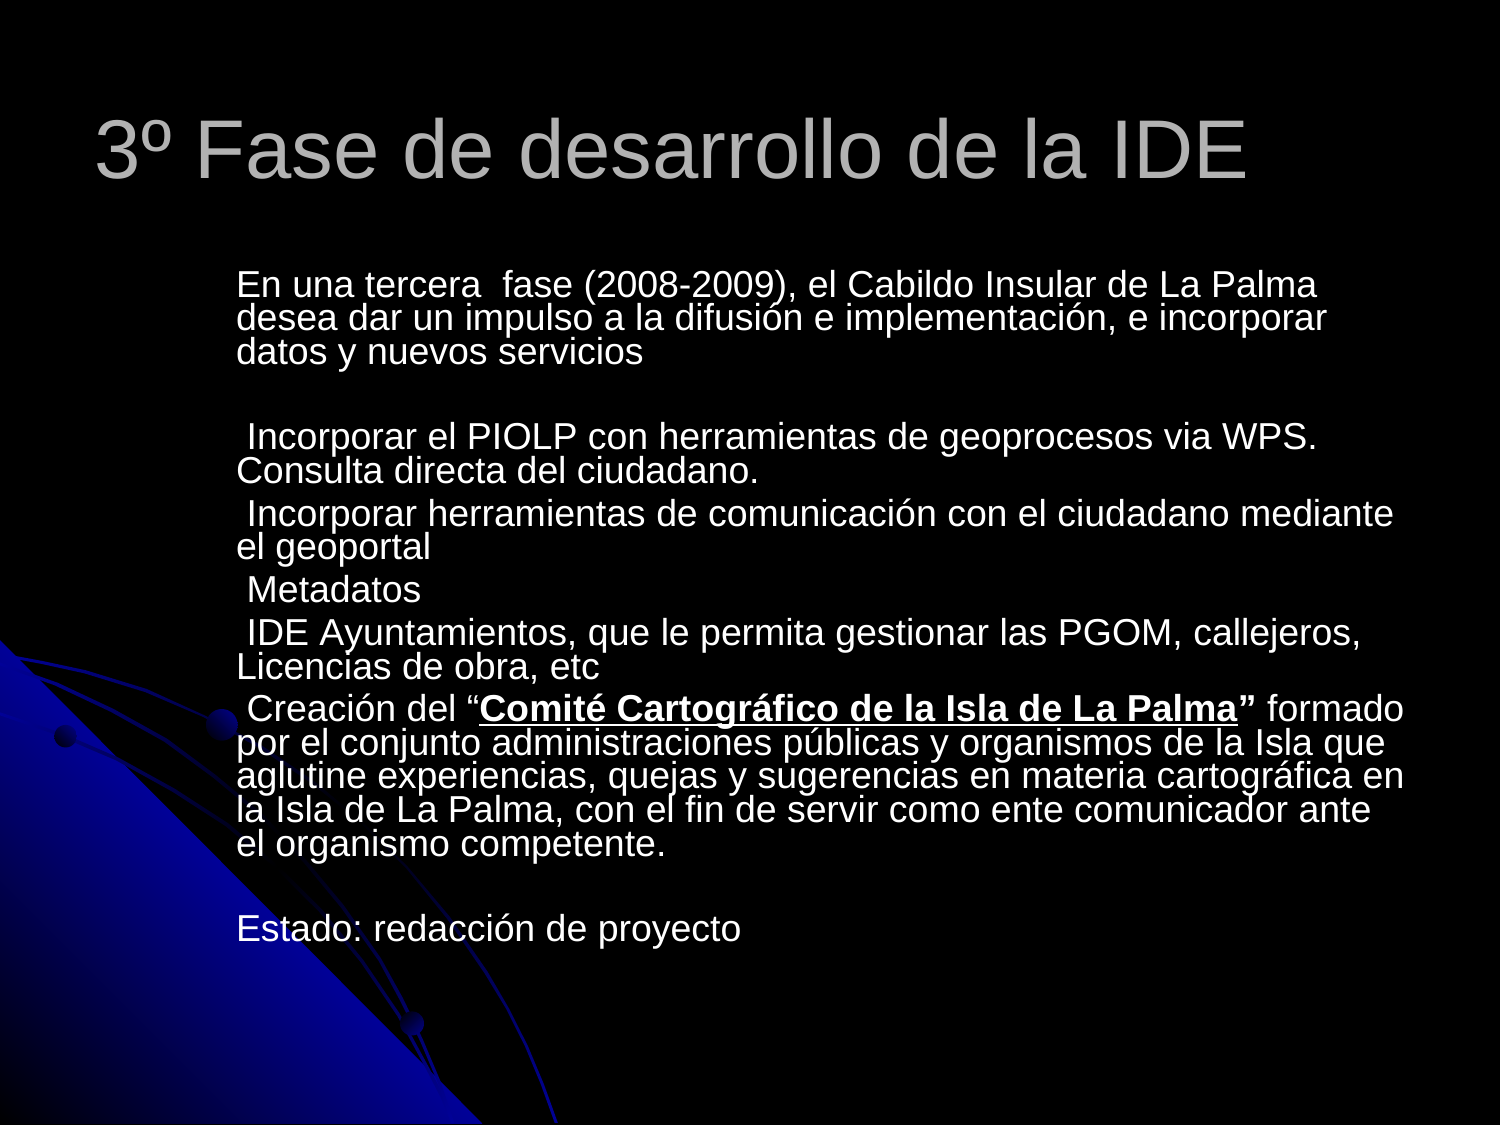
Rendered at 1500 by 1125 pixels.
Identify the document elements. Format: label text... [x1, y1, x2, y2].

title 3º Fase de desarrollo de la IDE [75, 56, 1270, 244]
list En una tercera fase (2008-2009), el Cabildo Insular de La Palma desea dar un impulso a la difusión e implementación, e incorporar datos y nuevos servicios Incorporar el PIOLP con herramientas de geoprocesos via WPS. Consulta directa del ciudadano. Incorporar herramientas de comunicación con el ciudadano mediante el geoportal Metadatos IDE Ayuntamientos, que le permita gestionar las PGOM, callejeros, Licencias de obra, etc Creación del “Comité Cartográfico de la Isla de La Palma” formado por el conjunto administraciones públicas y organismos de la Isla que aglutine experiencias, quejas y sugerencias en materia cartográfica en la Isla de La Palma, con el fin de servir como ente comunicador ante el organismo competente. Estado: redacción de proyecto [75, 262, 1426, 1046]
